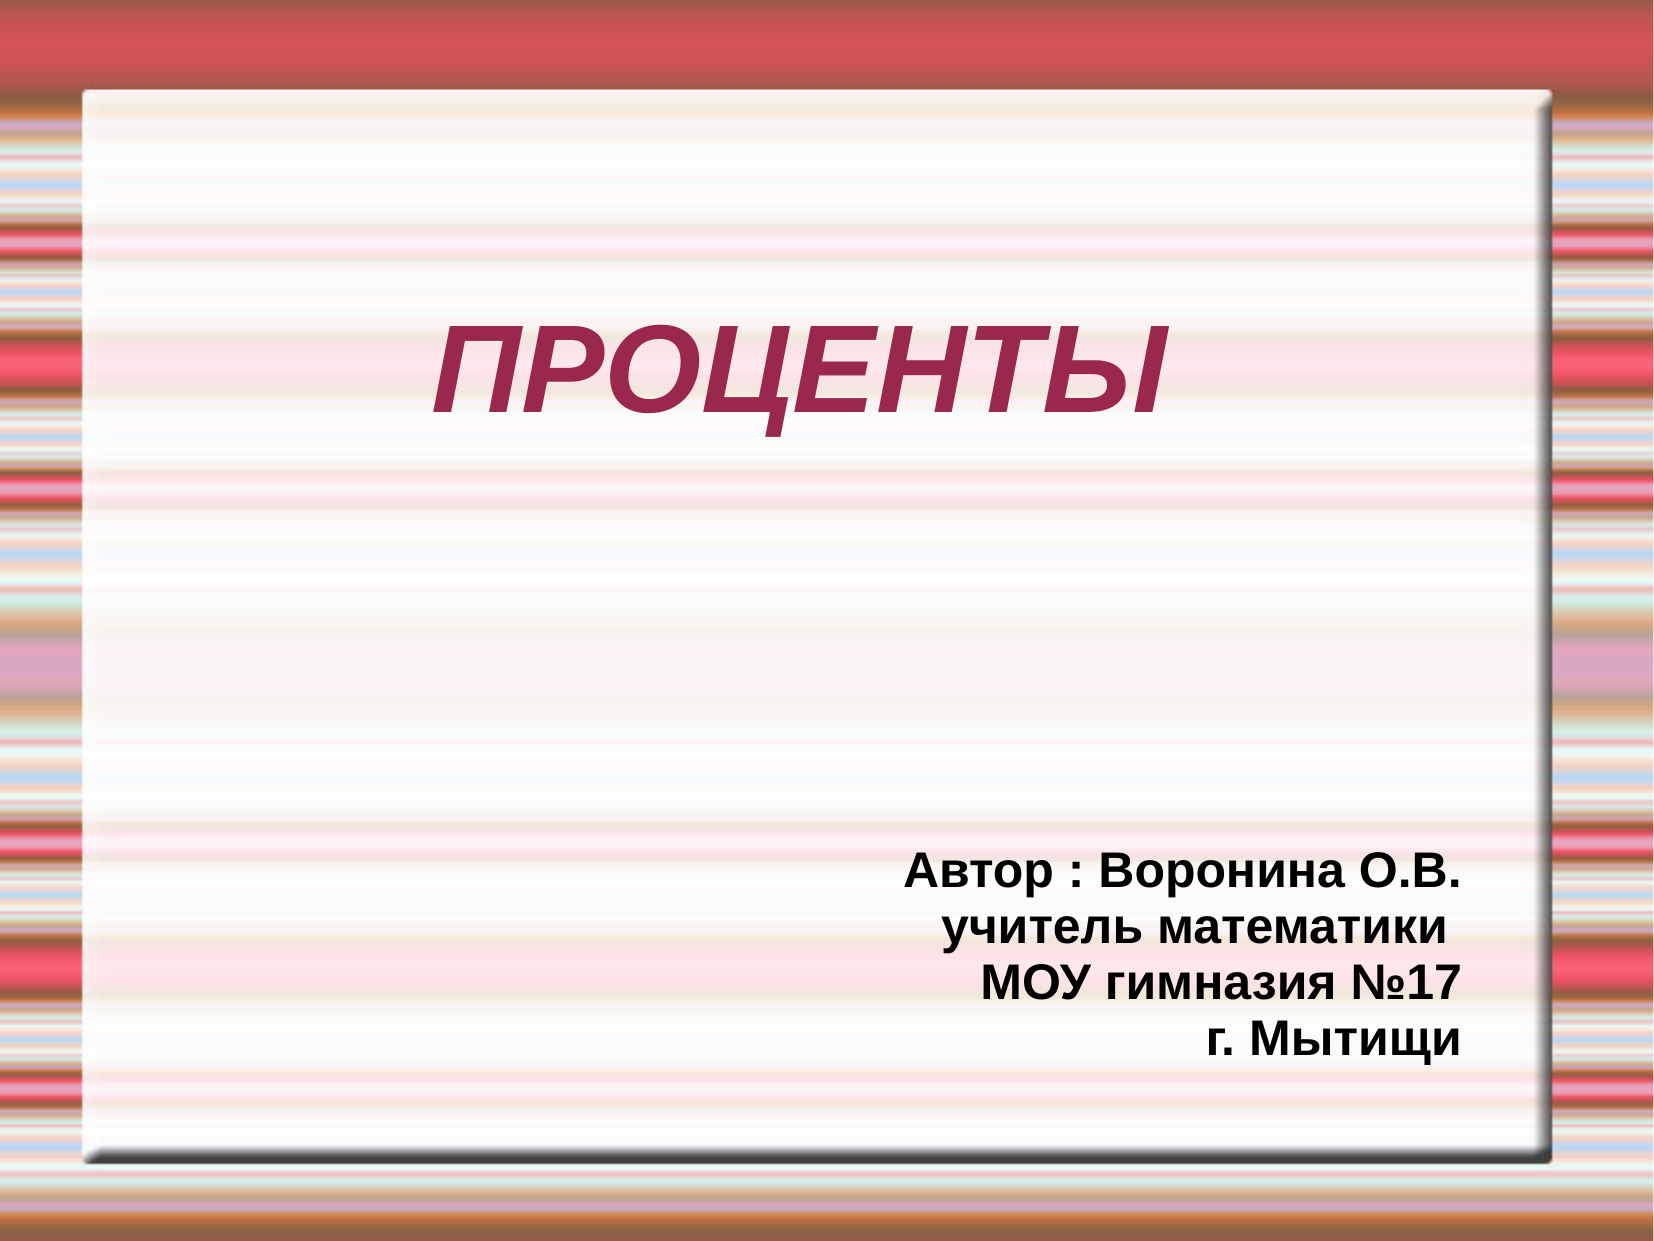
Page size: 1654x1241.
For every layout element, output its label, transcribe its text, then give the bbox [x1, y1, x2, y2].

picture [0, 0, 1654, 1241]
text_box Автор : Воронина О.В. учитель математики МОУ гимназия №17 г. Мытищи [888, 835, 1477, 1120]
subtitle [121, 344, 1534, 1127]
title ПРОЦЕНТЫ [93, 265, 1506, 473]
